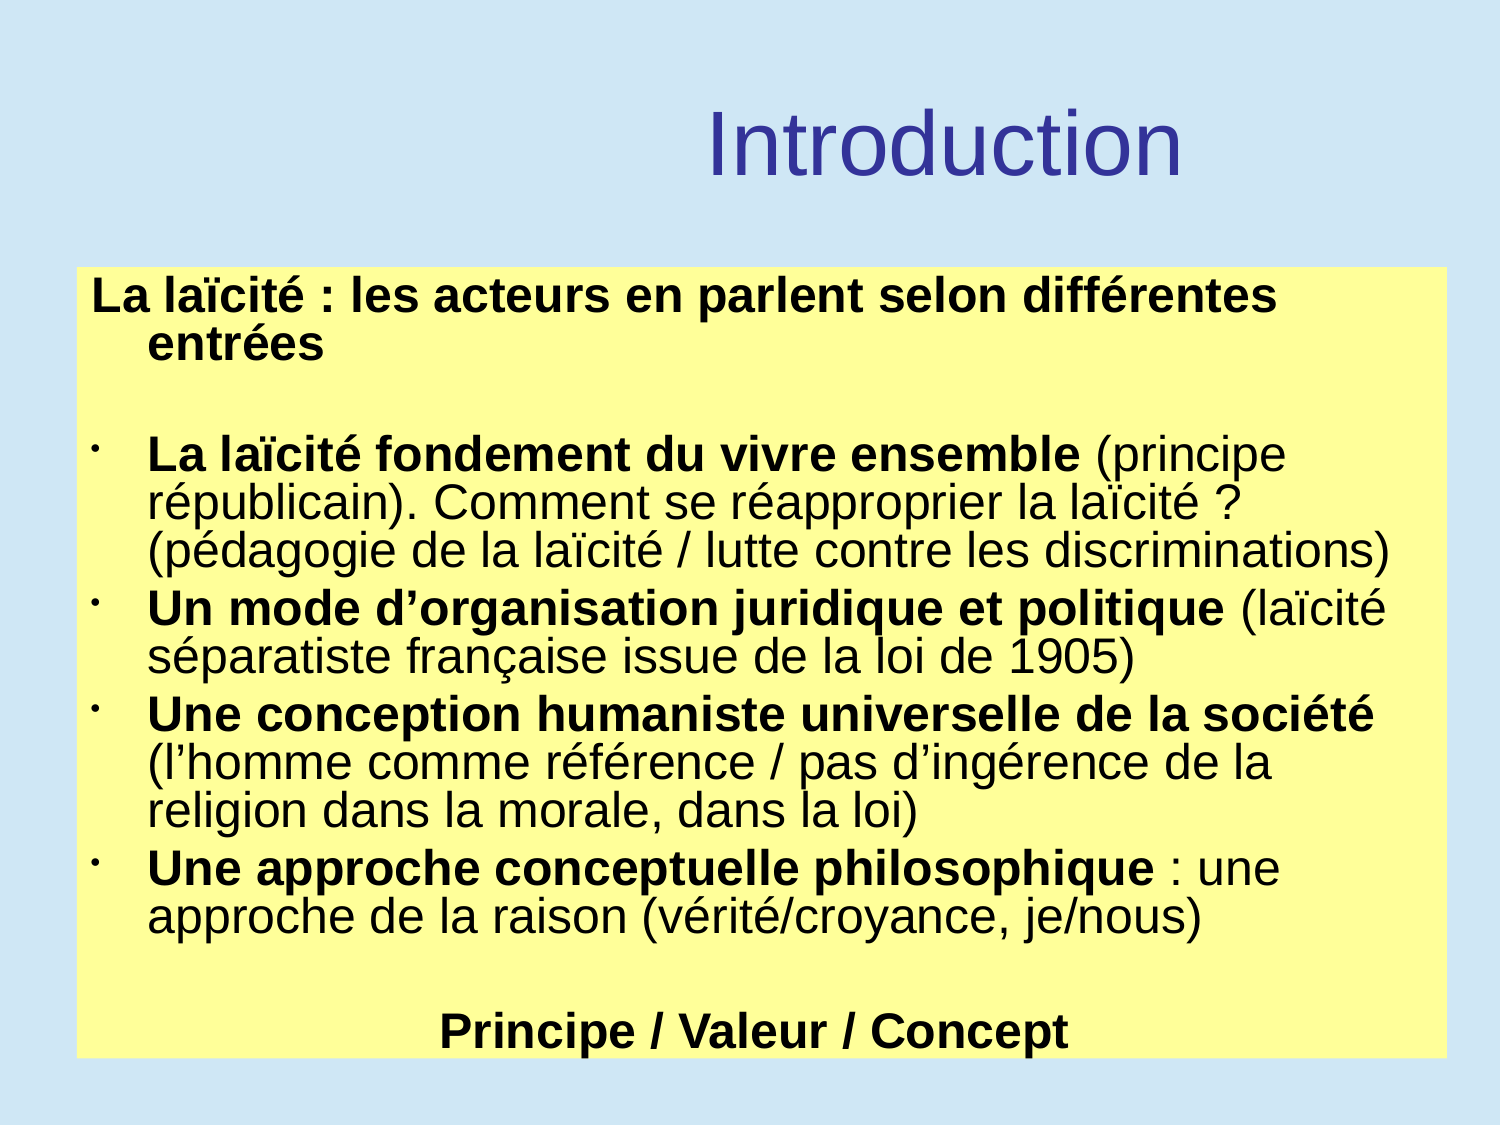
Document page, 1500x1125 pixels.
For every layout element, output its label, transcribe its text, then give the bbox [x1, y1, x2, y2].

text_box Introduction [466, 45, 1425, 233]
text_box La laïcité : les acteurs en parlent selon différentes entrées La laïcité fondement du vivre ensemble (principe républicain). Comment se réapproprier la laïcité ? (pédagogie de la laïcité / lutte contre les discriminations) Un mode d’organisation juridique et politique (laïcité séparatiste française issue de la loi de 1905) Une conception humaniste universelle de la société (l’homme comme référence / pas d’ingérence de la religion dans la morale, dans la loi) Une approche conceptuelle philosophique : une approche de la raison (vérité/croyance, je/nous) Principe / Valeur / Concept [76, 267, 1447, 1059]
